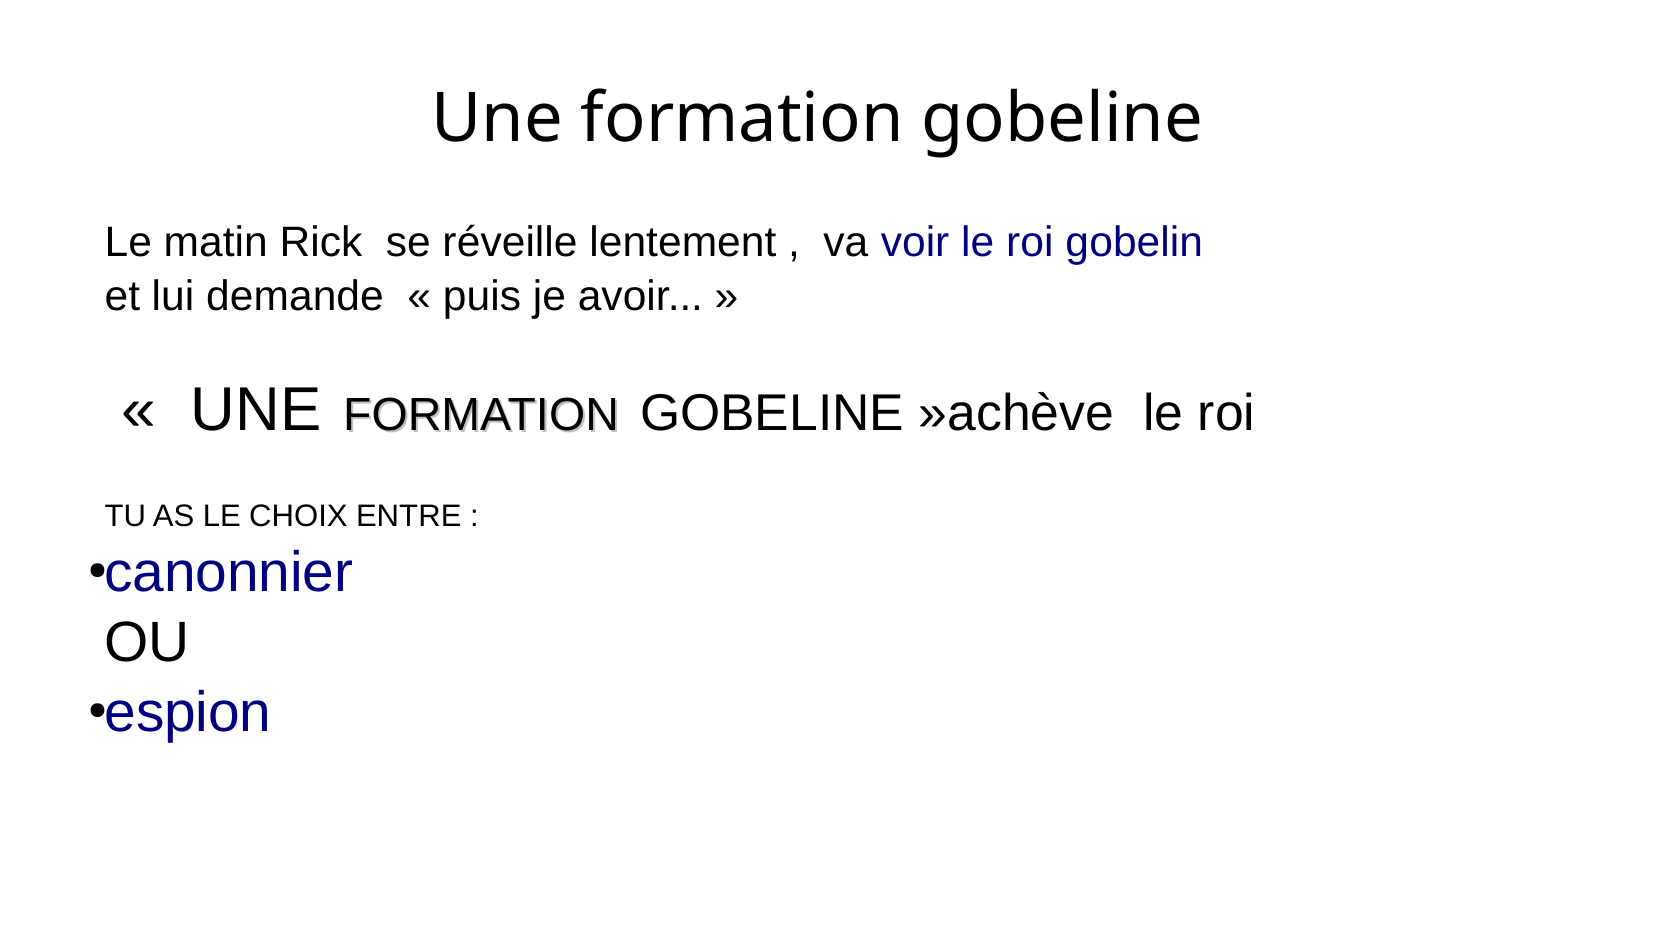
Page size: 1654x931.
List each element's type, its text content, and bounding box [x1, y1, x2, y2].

text_box [766, 398, 797, 469]
title Une formation gobeline [82, 37, 1571, 193]
list Le matin Rick se réveille lentement , va voir le roi gobelin et lui demande « puis je avoir... » « UNE FORMATION GOBELINE »achève le roi TU AS LE CHOIX ENTRE : canonnier OU espion [82, 217, 1571, 758]
